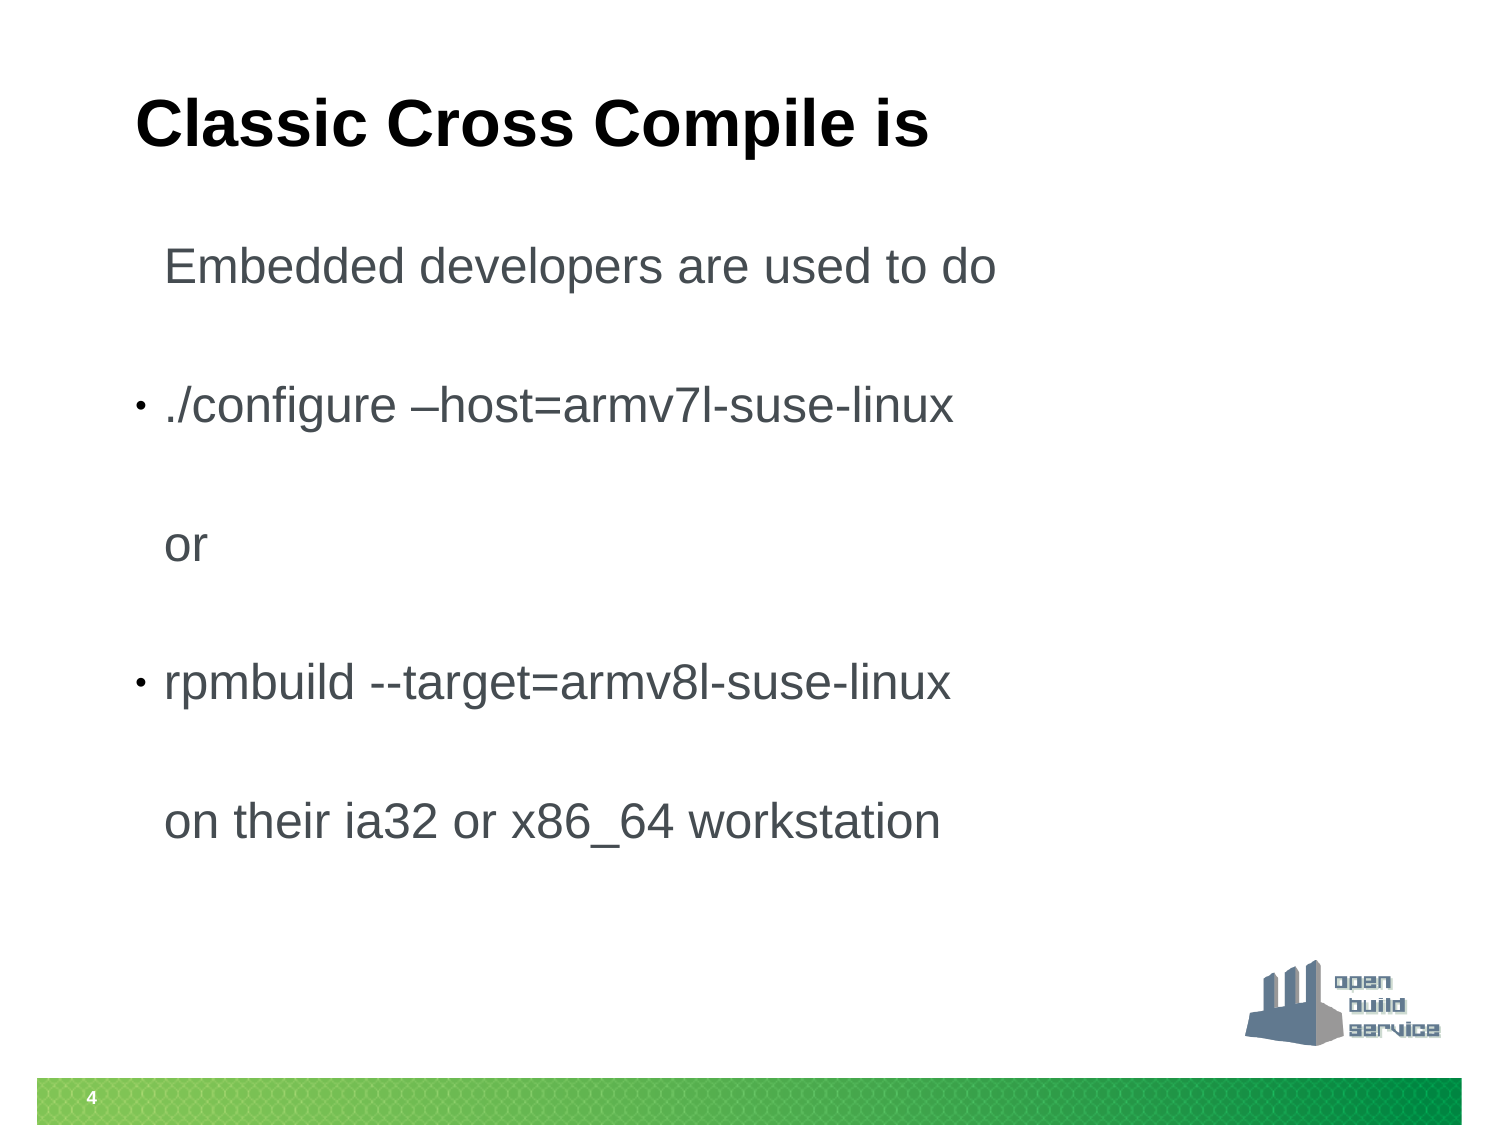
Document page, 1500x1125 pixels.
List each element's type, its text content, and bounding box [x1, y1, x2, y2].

picture [37, 1078, 1462, 1125]
picture [1245, 960, 1441, 1046]
list Embedded developers are used to do ./configure –host=armv7l-suse-linux or rpmbuild --target=armv8l-suse-linux on their ia32 or x86_64 workstation [135, 238, 1372, 892]
title Classic Cross Compile is [135, 41, 1372, 204]
